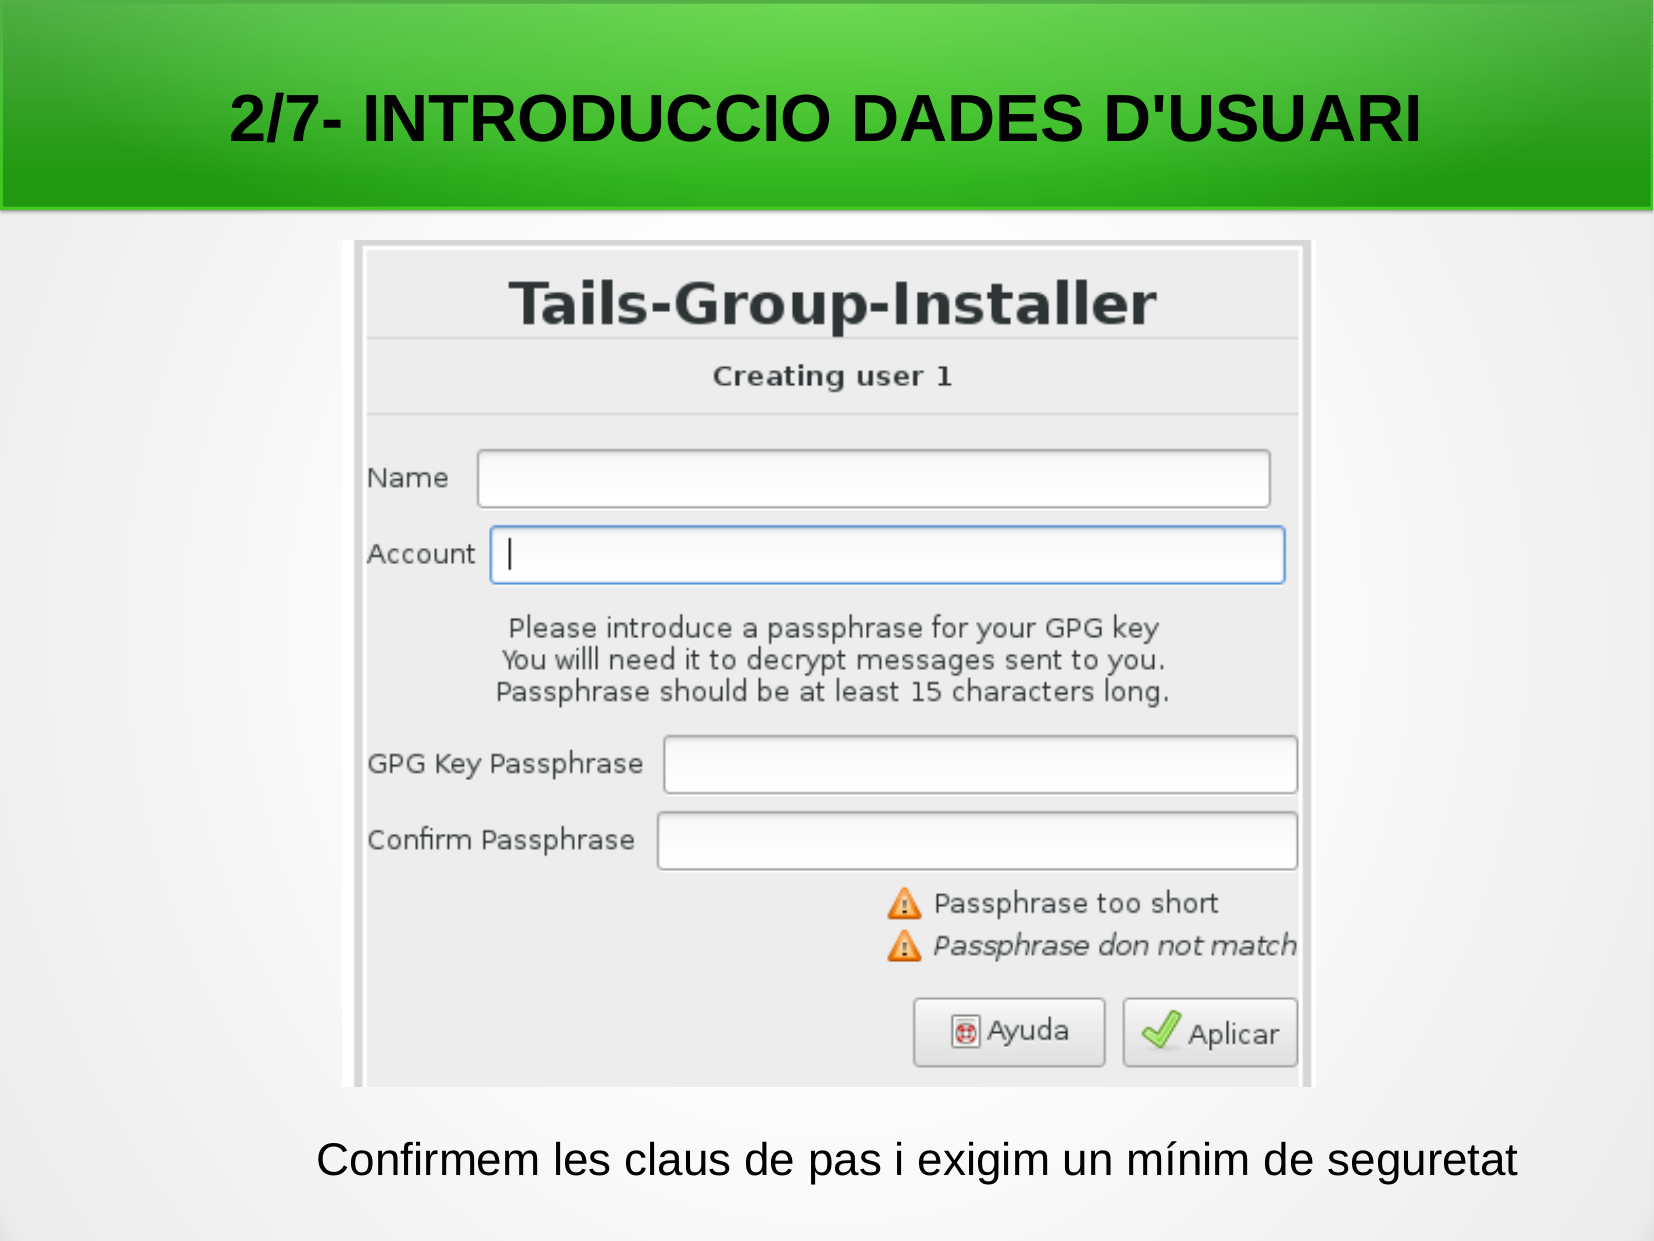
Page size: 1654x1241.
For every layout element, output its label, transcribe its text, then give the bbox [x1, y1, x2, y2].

picture [342, 240, 1316, 1087]
list Confirmem les claus de pas i exigim un mínim de seguretat [246, 1133, 1571, 1205]
title 2/7- INTRODUCCIO DADES D'USUARI [82, 47, 1571, 189]
